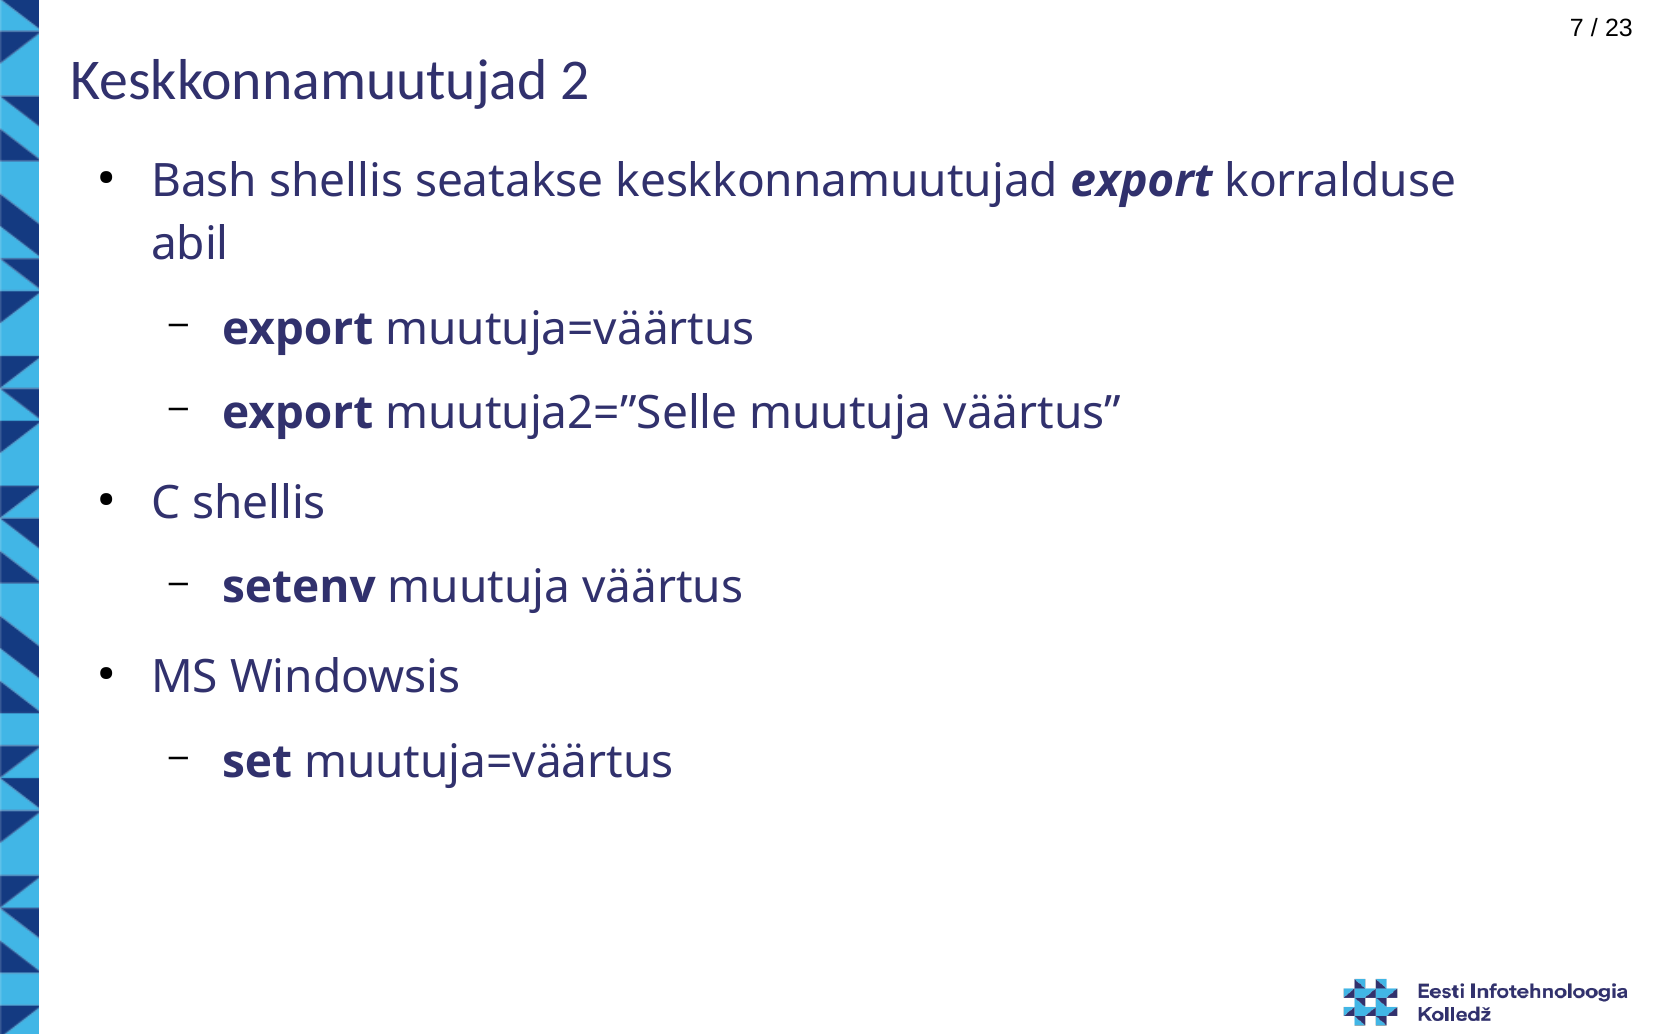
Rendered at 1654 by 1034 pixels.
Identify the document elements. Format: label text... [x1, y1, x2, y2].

list Bash shellis seatakse keskkonnamuutujad export korralduse abil export muutuja=väärtus export muutuja2=”Selle muutuja väärtus” C shellis setenv muutuja väärtus MS Windowsis set muutuja=väärtus [80, 147, 1536, 841]
title Keskkonnamuutujad 2 [70, 41, 1630, 130]
